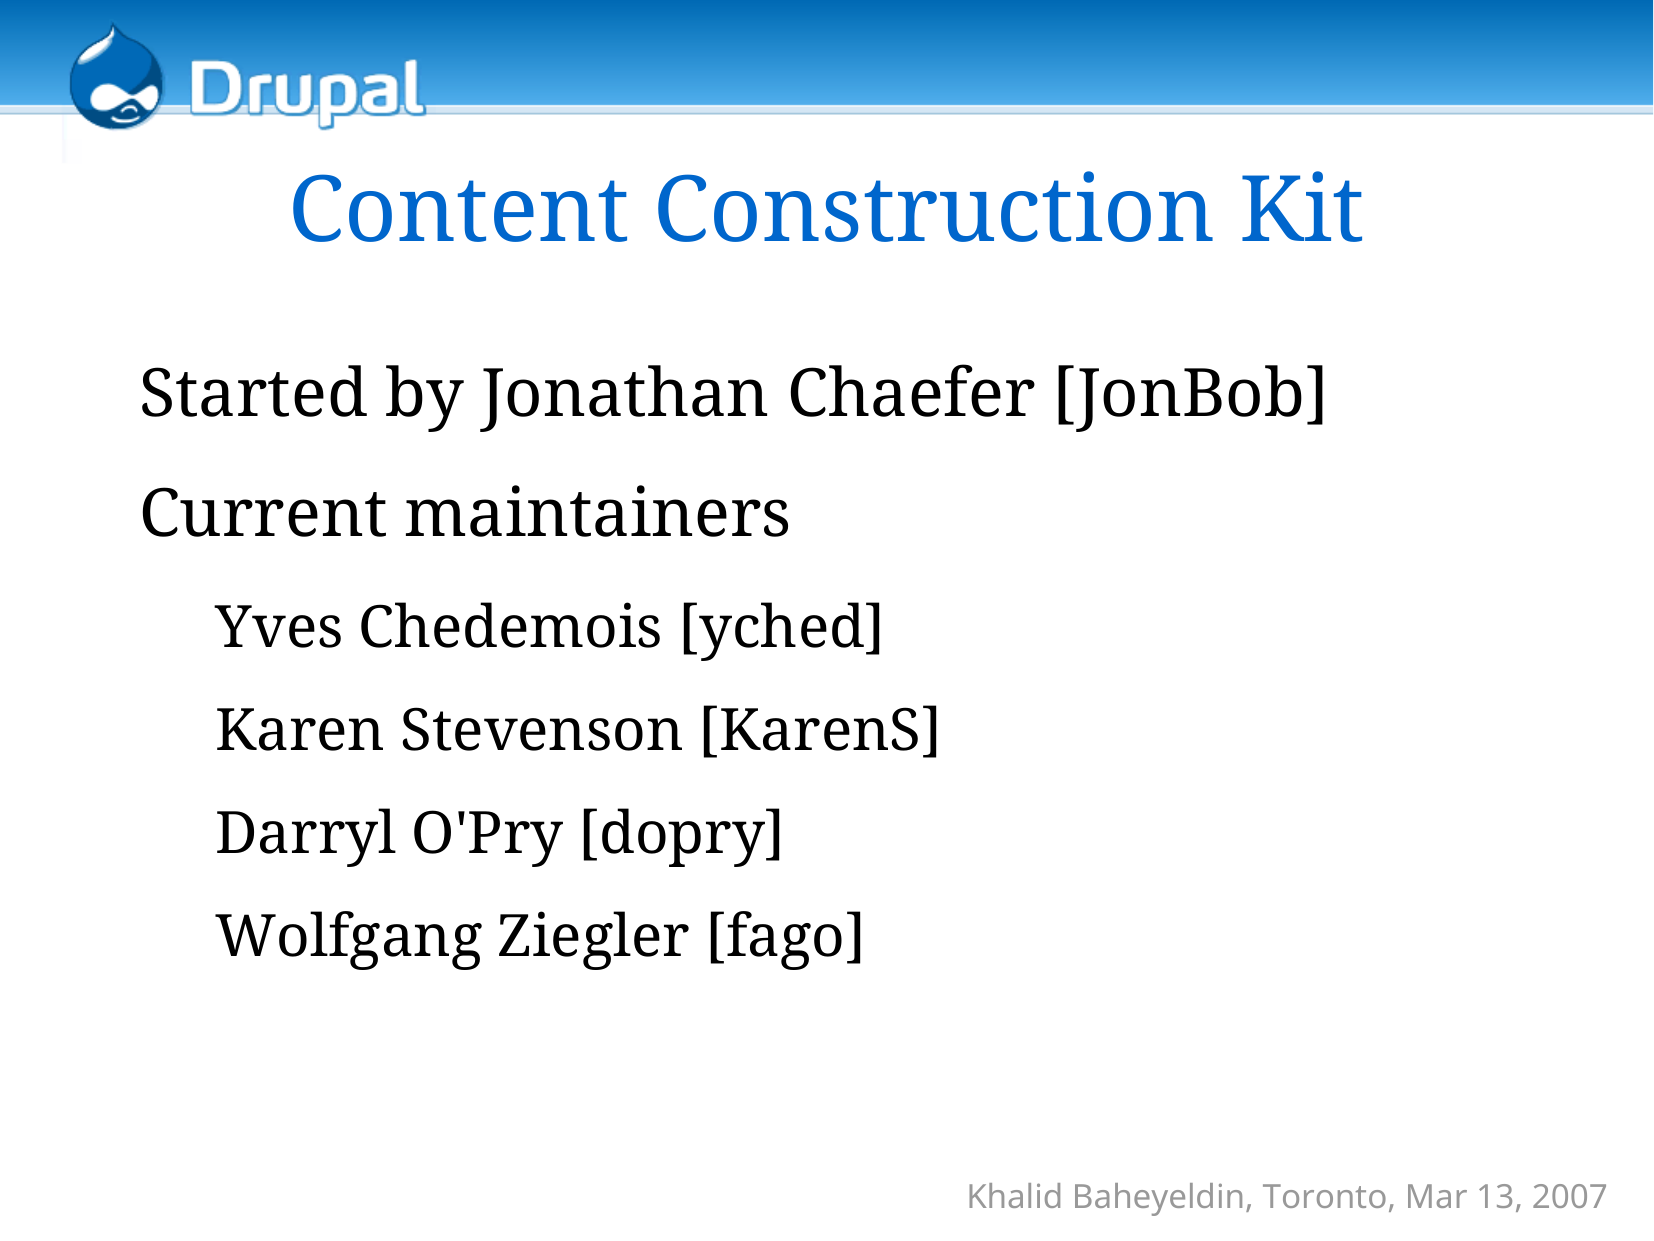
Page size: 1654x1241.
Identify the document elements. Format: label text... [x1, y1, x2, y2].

title Content Construction Kit [121, 102, 1533, 311]
picture [0, 0, 1654, 1241]
list Started by Jonathan Chaefer [JonBob] Current maintainers Yves Chedemois [yched] Karen Stevenson [KarenS] Darryl O'Pry [dopry] Wolfgang Ziegler [fago] [121, 344, 1533, 1127]
